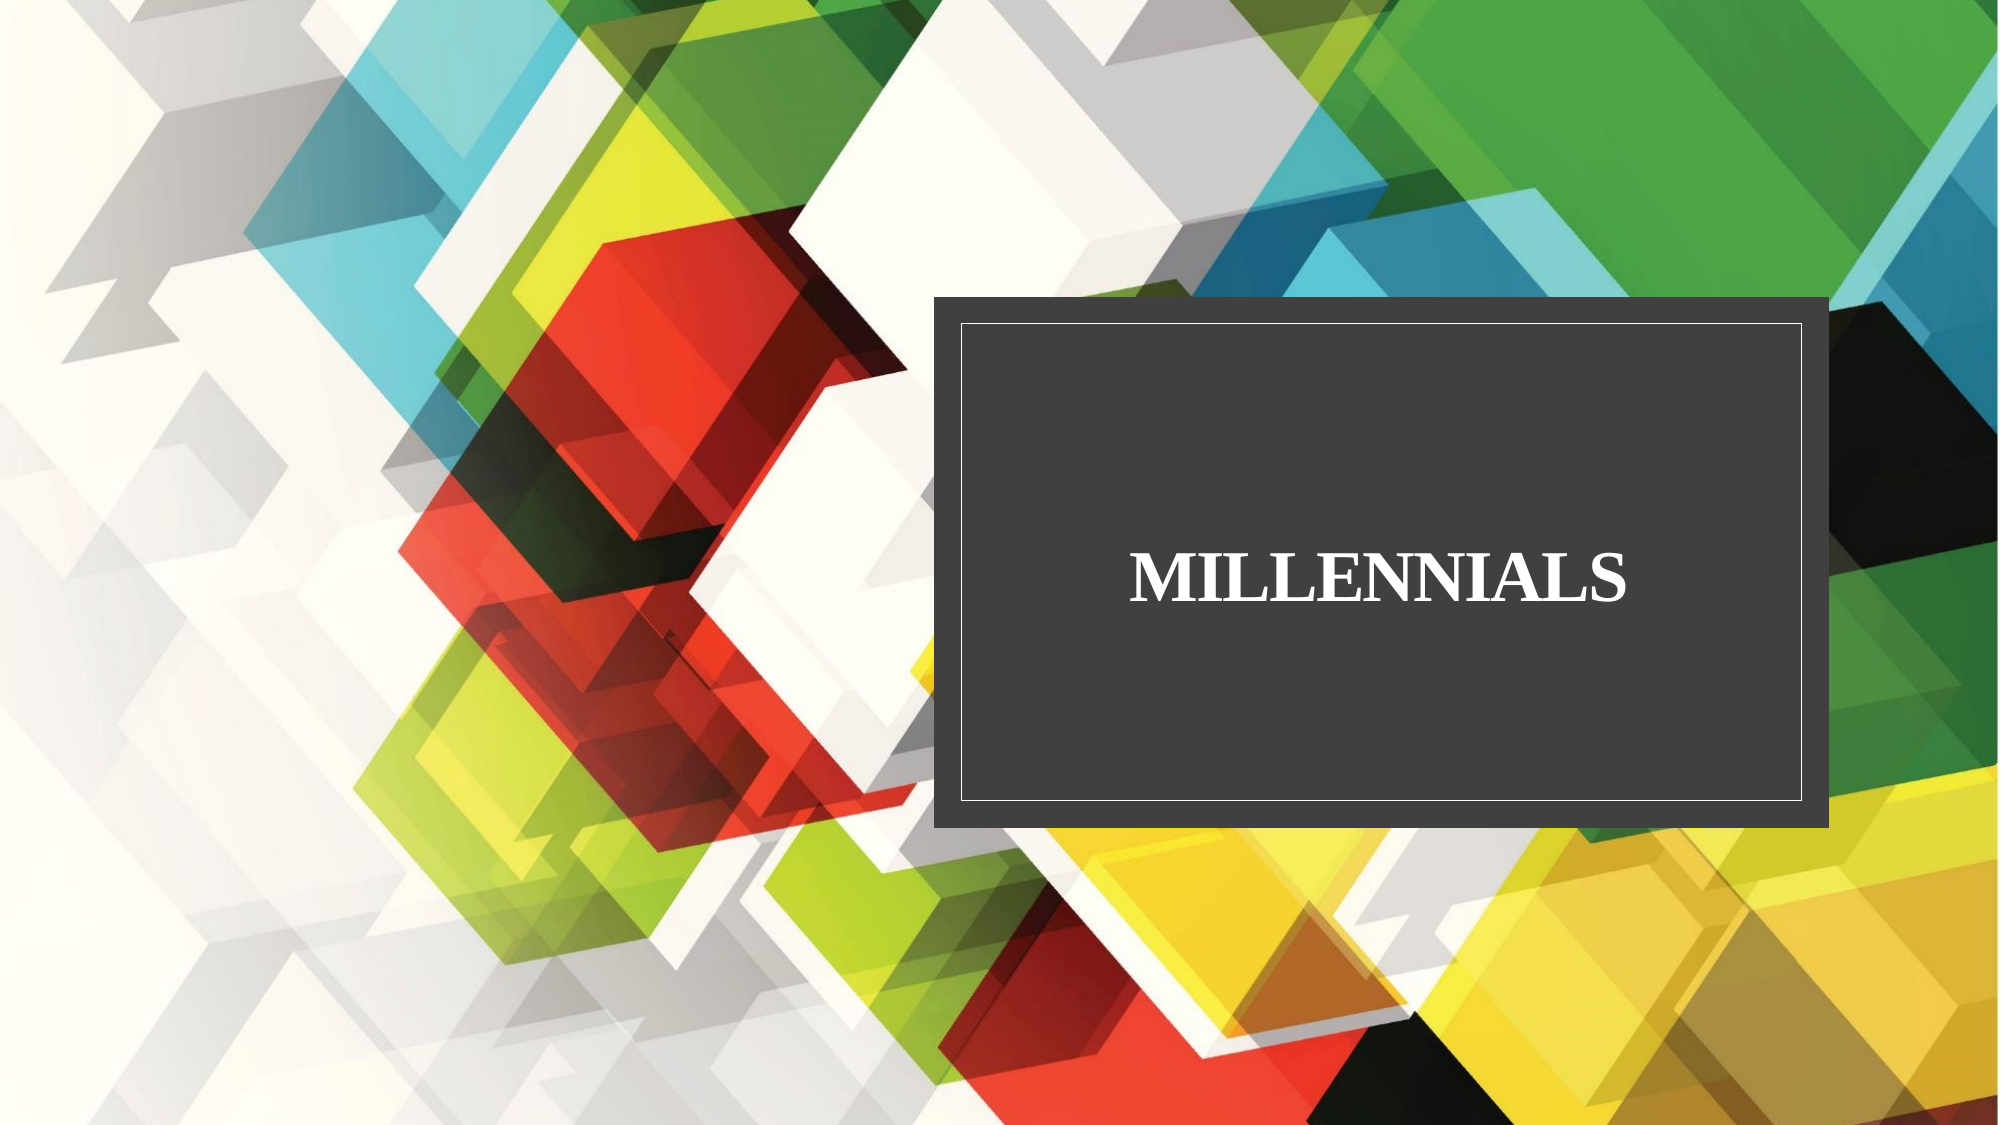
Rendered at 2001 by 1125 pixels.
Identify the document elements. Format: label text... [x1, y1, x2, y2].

title Millennials [989, 386, 1785, 773]
text_box [934, 297, 1829, 828]
picture [0, 0, 2000, 1125]
